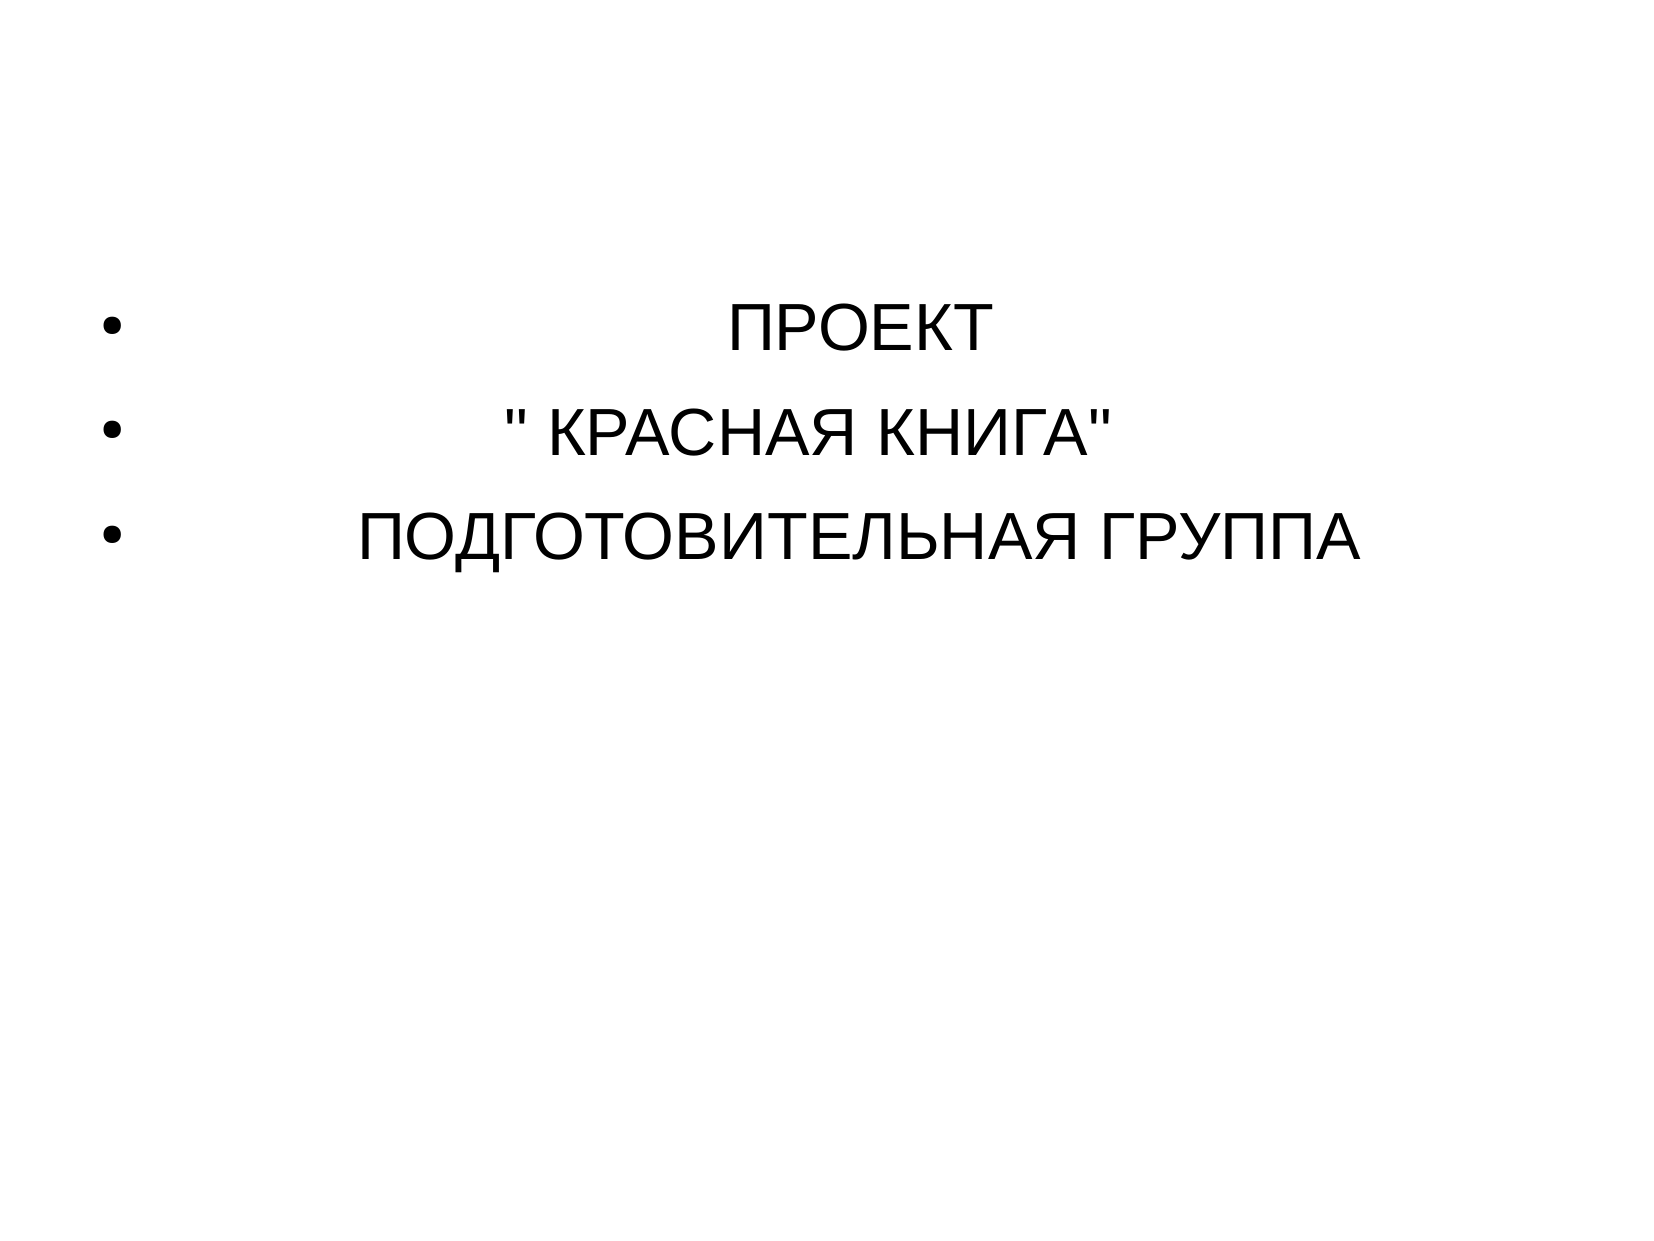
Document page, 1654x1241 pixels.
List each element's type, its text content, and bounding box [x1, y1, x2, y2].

list ПРОЕКТ " КРАСНАЯ КНИГА" ПОДГОТОВИТЕЛЬНАЯ ГРУППА [82, 290, 1571, 1010]
